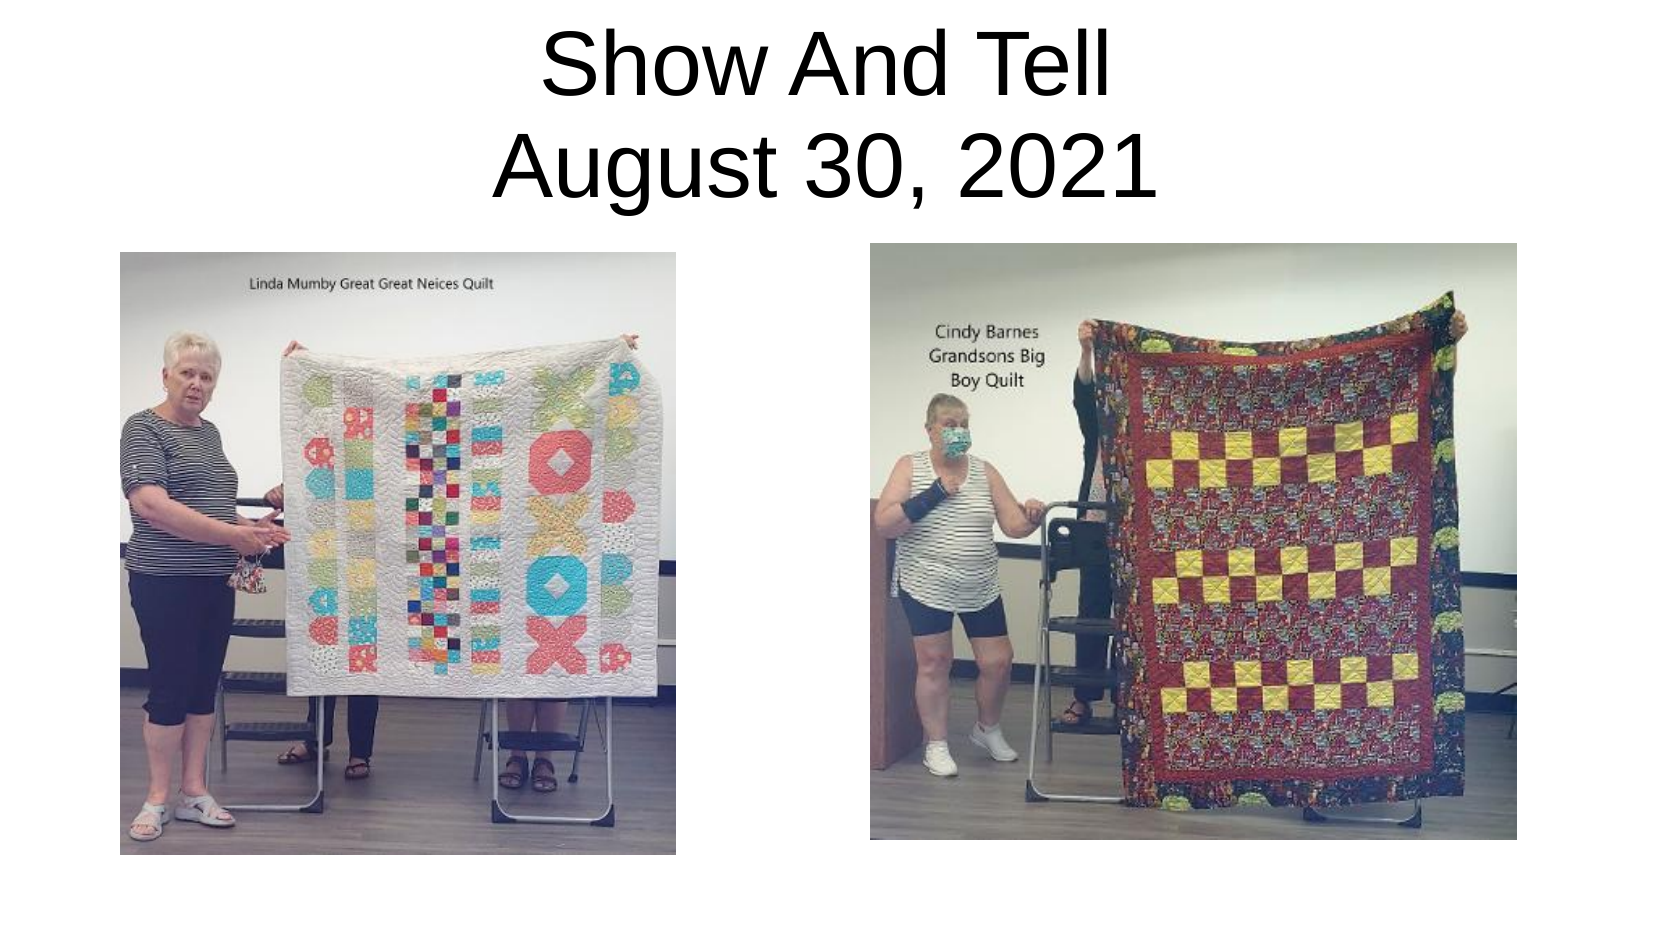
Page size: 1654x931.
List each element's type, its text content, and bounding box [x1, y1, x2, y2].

title Show And Tell August 30, 2021 [82, 12, 1571, 218]
picture [870, 243, 1517, 841]
picture [120, 252, 676, 856]
